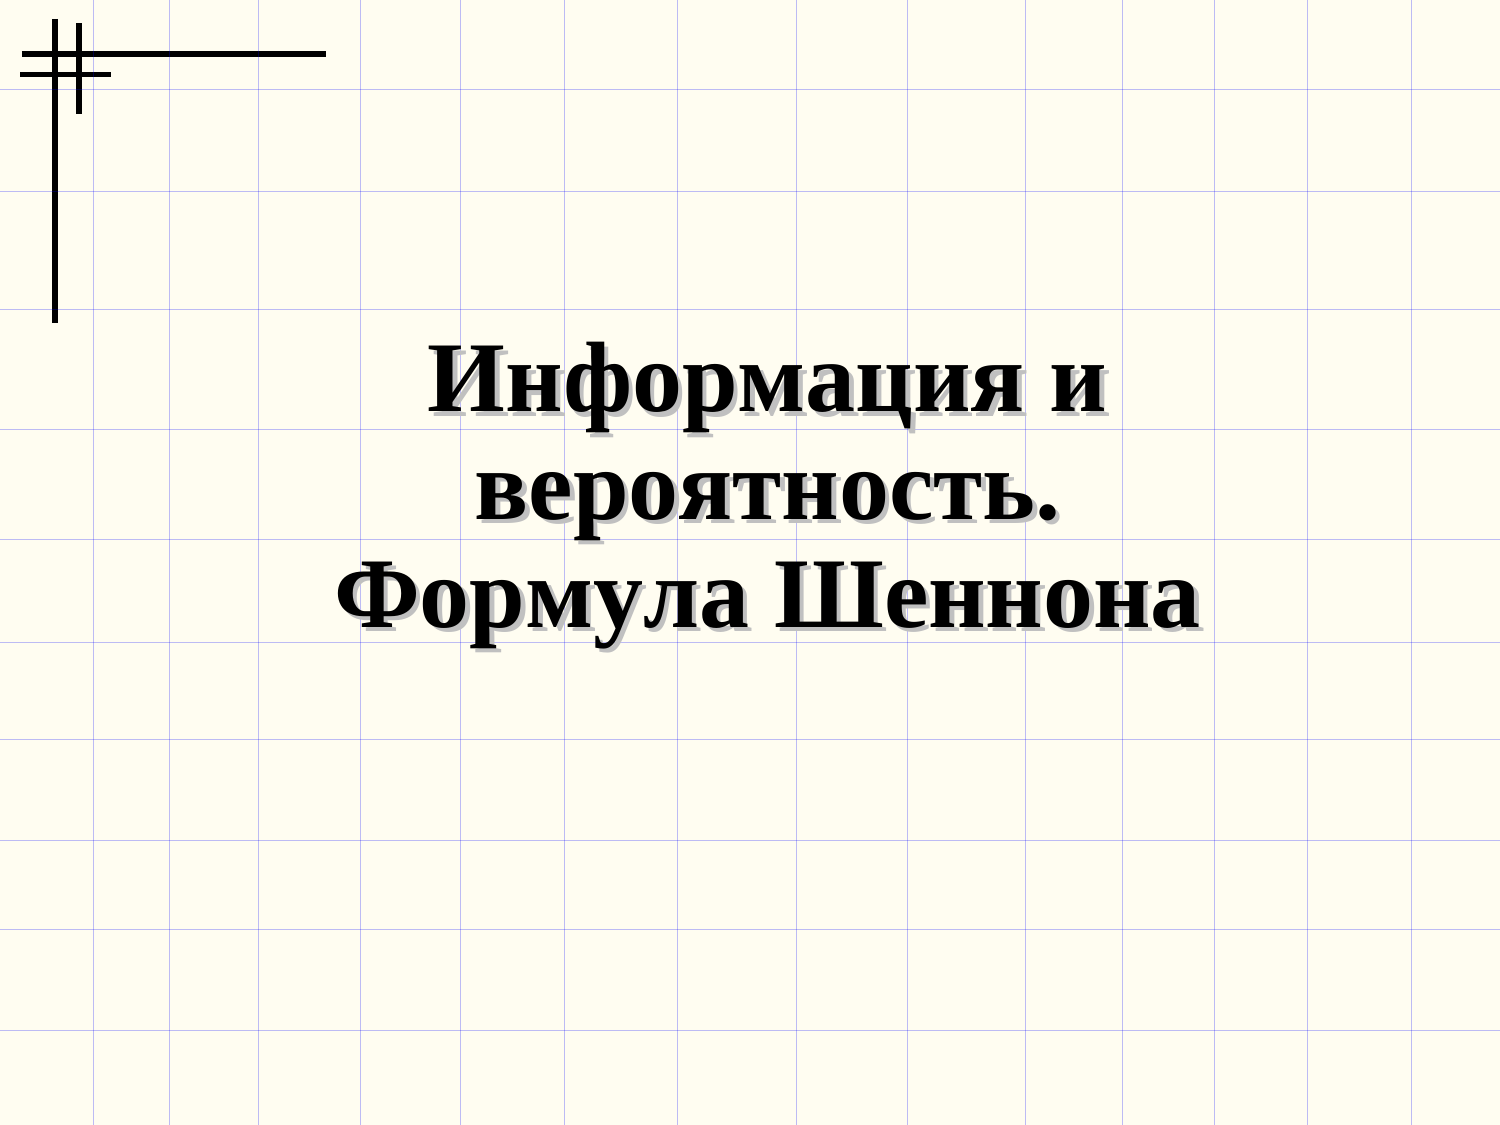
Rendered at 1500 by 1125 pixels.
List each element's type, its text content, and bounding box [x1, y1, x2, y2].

title Информация и вероятность. Формула Шеннона [118, 413, 1418, 777]
